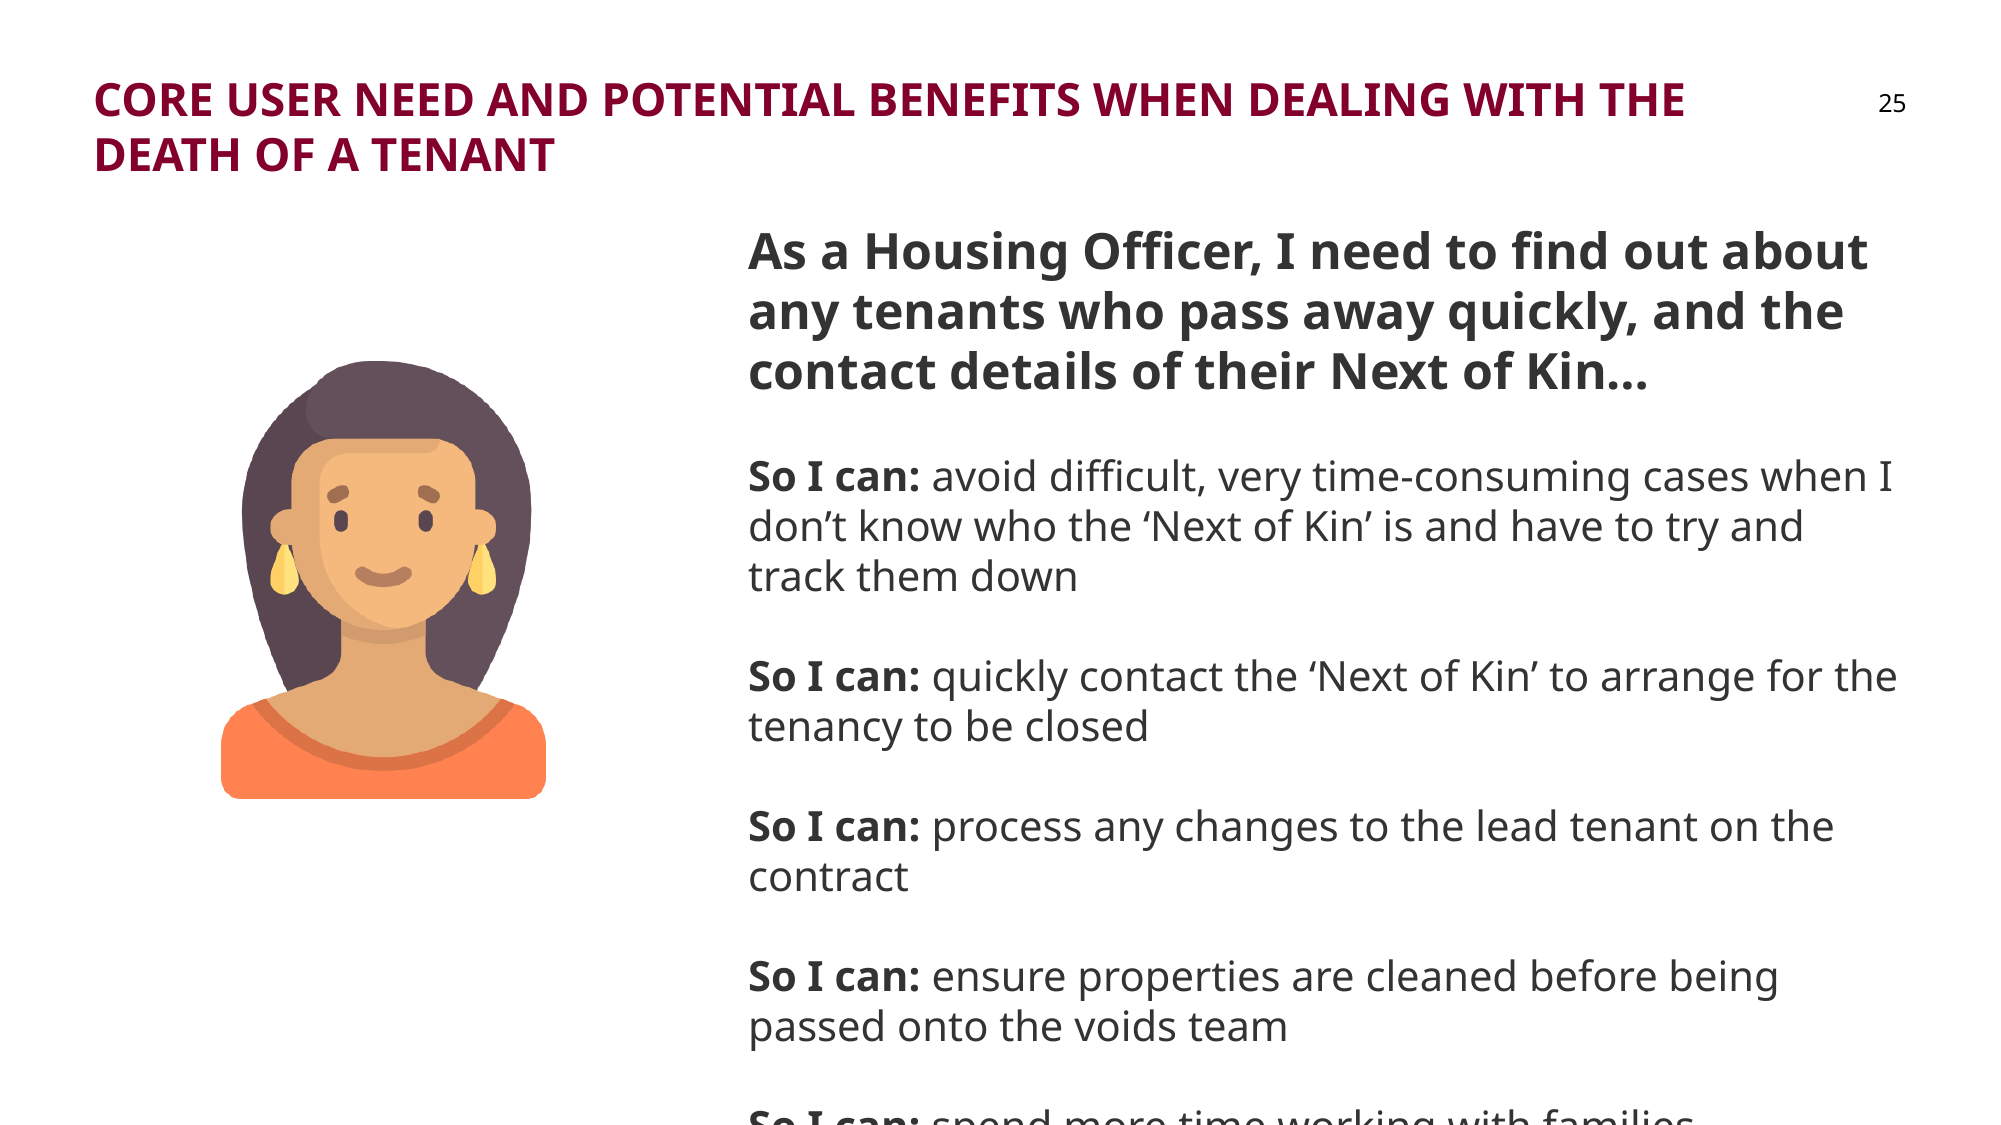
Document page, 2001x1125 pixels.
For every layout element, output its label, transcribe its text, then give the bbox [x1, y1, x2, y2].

list As a Housing Officer, I need to find out about any tenants who pass away quickly, and the contact details of their Next of Kin… So I can: avoid difficult, very time-consuming cases when I don’t know who the ‘Next of Kin’ is and have to try and track them down So I can: quickly contact the ‘Next of Kin’ to arrange for the tenancy to be closed So I can: process any changes to the lead tenant on the contract So I can: ensure properties are cleaned before being passed onto the voids team So I can: spend more time working with families [748, 219, 1911, 1007]
slide_number 1 [1850, 87, 1907, 148]
picture [164, 361, 602, 799]
title CORE USER NEED AND POTENTIAL BENEFITS WHEN DEALING WITH THE DEATH OF A TENANT [93, 70, 1809, 215]
